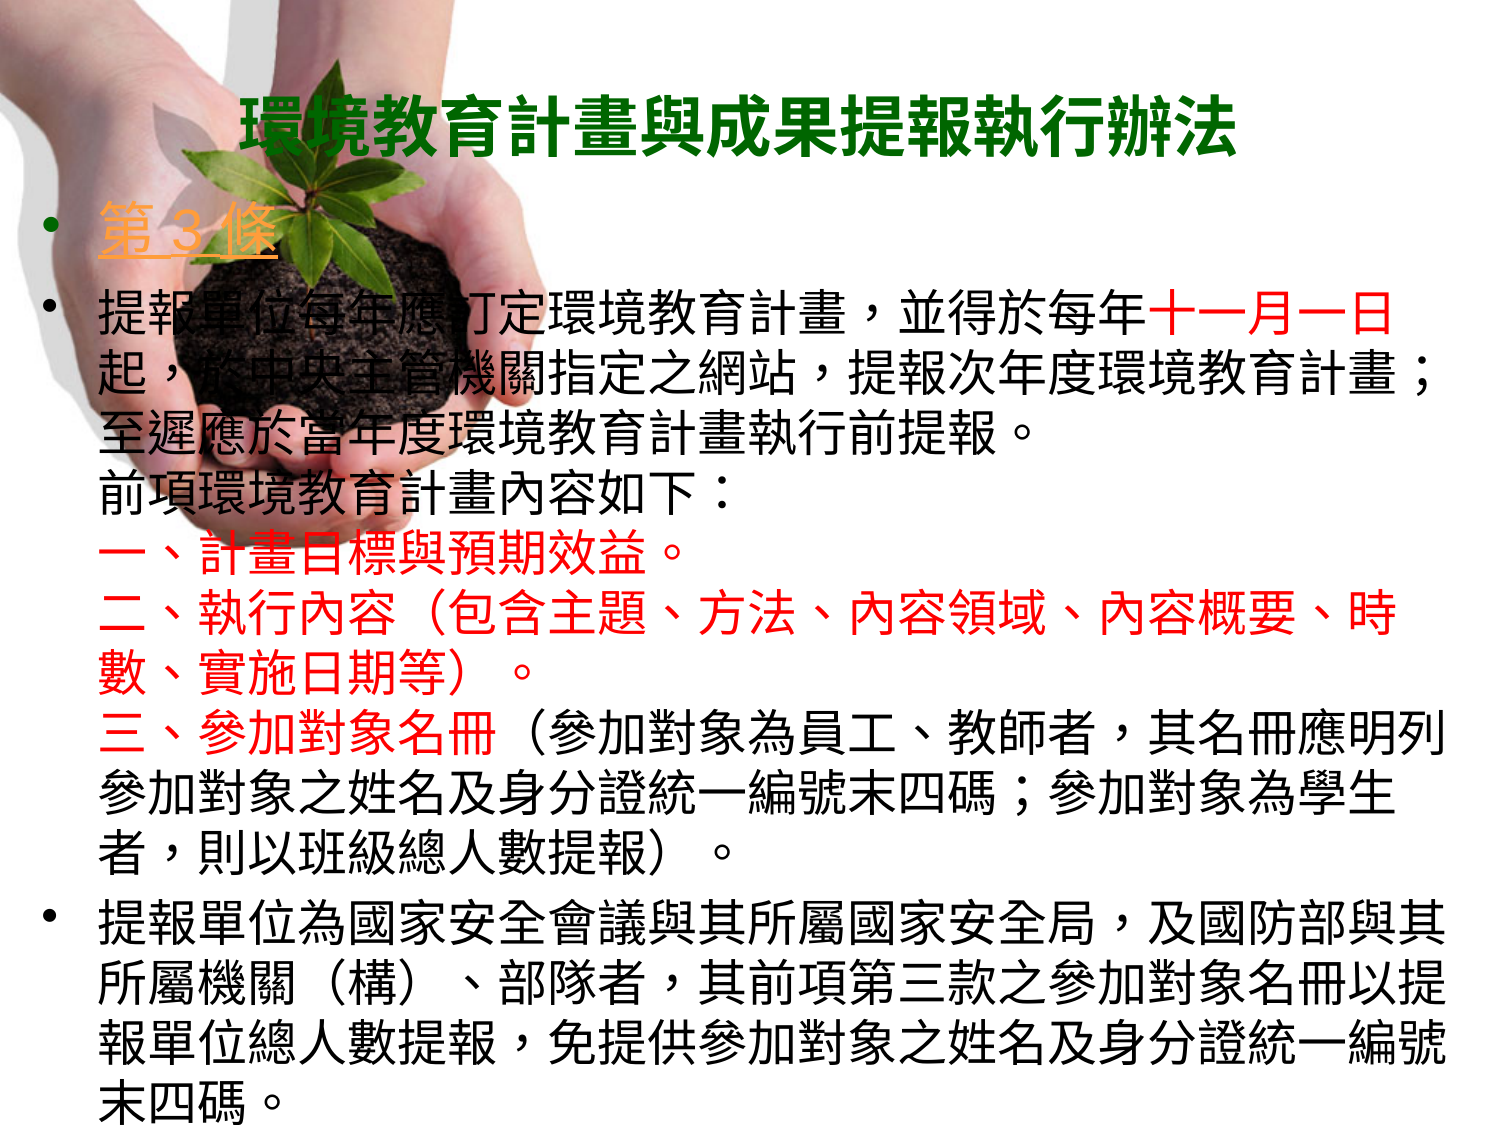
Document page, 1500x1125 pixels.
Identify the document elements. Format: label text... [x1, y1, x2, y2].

list 第 3 條 提報單位每年應訂定環境教育計畫，並得於每年十一月一日起，於中央主管機關指定之網站，提報次年度環境教育計畫；至遲應於當年度環境教育計畫執行前提報。 前項環境教育計畫內容如下： 一、計畫目標與預期效益。 二、執行內容（包含主題、方法、內容領域、內容概要、時數、實施日期等）。 三、參加對象名冊（參加對象為員工、教師者，其名冊應明列參加對象之姓名及身分證統一編號末四碼；參加對象為學生者，則以班級總人數提報）。 提報單位為國家安全會議與其所屬國家安全局，及國防部與其所屬機關（構）、部隊者，其前項第三款之參加對象名冊以提報單位總人數提報，免提供參加對象之姓名及身分證統一編號末四碼。 [26, 184, 1465, 1034]
picture [0, 0, 1500, 1125]
title 環境教育計畫與成果提報執行辦法 [216, 30, 1263, 184]
